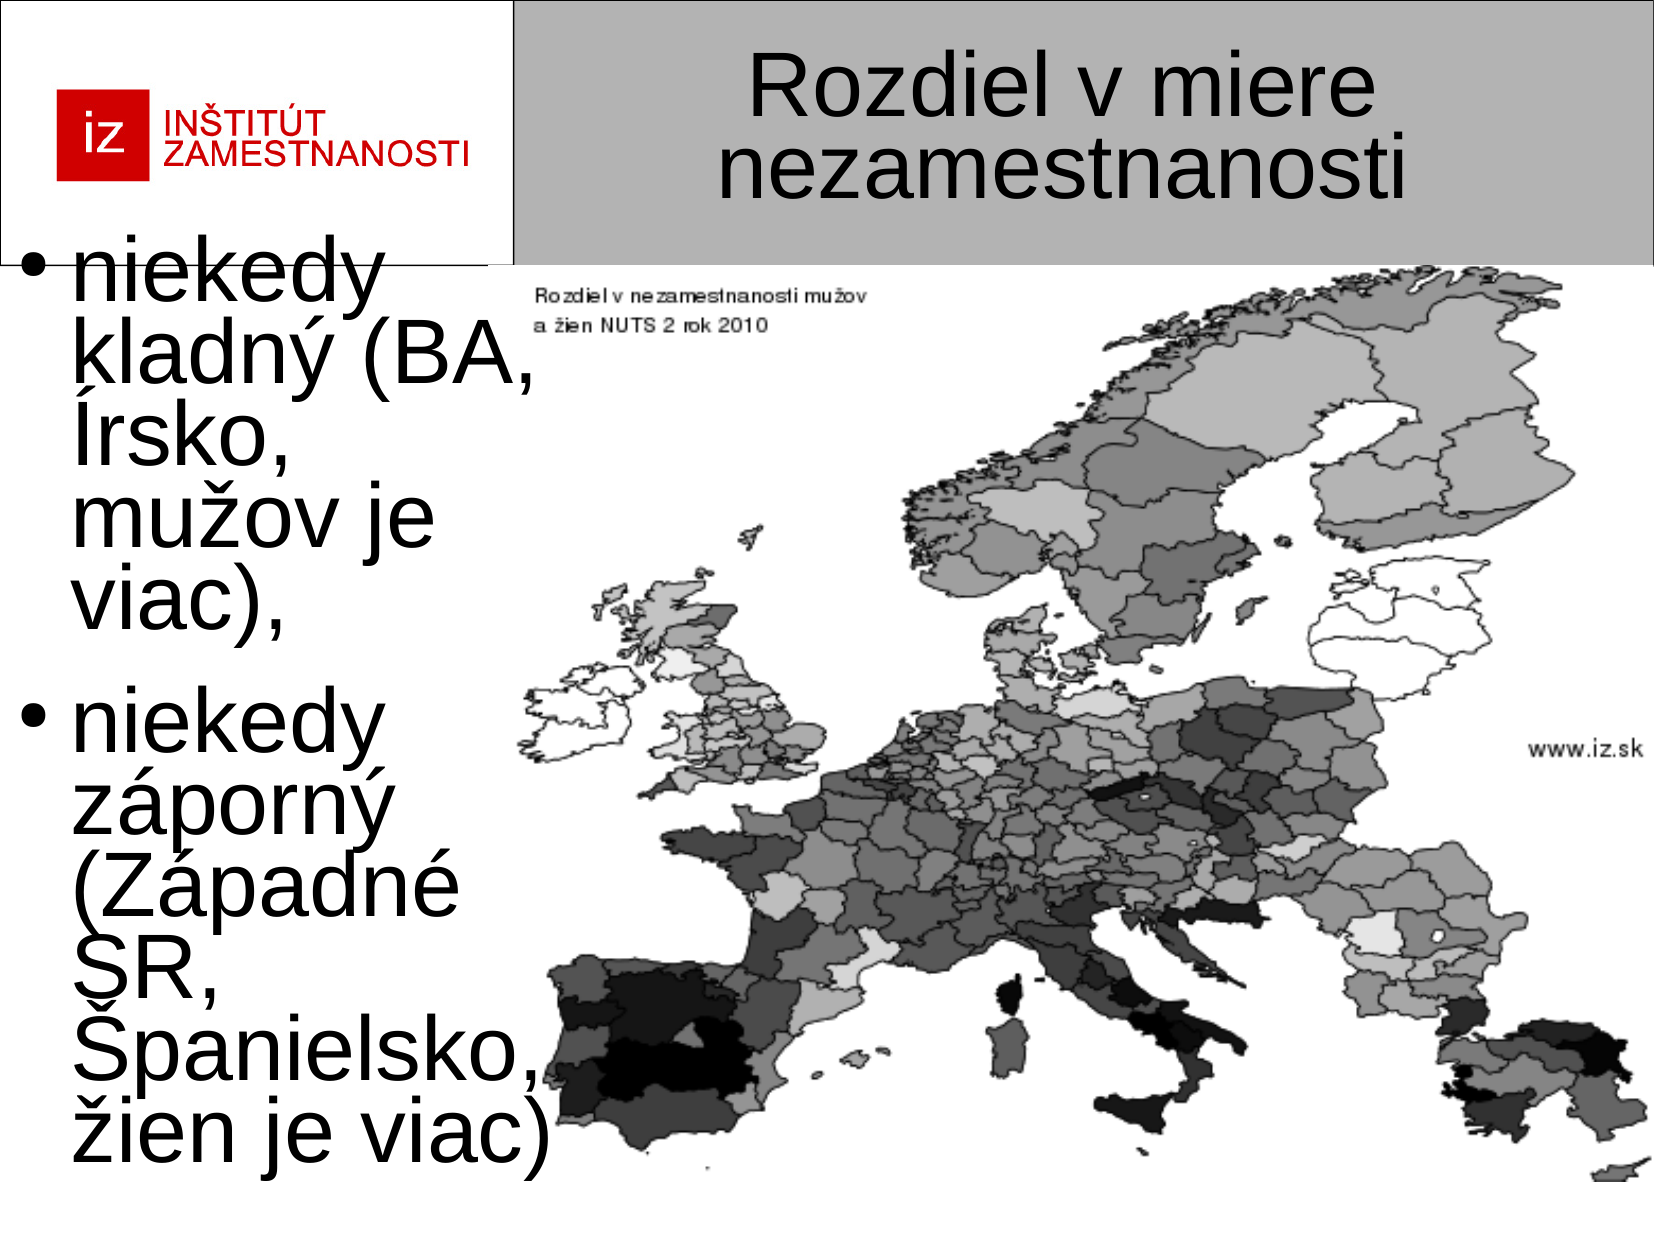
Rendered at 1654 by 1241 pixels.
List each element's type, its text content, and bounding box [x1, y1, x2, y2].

title Rozdiel v miere nezamestnanosti [561, 29, 1565, 237]
picture [5, 8, 512, 236]
picture [562, 265, 1654, 1182]
list niekedy kladný (BA, Írsko, mužov je viac), niekedy záporný (Západné SR, Španielsko, žien je viac) [0, 236, 562, 1200]
